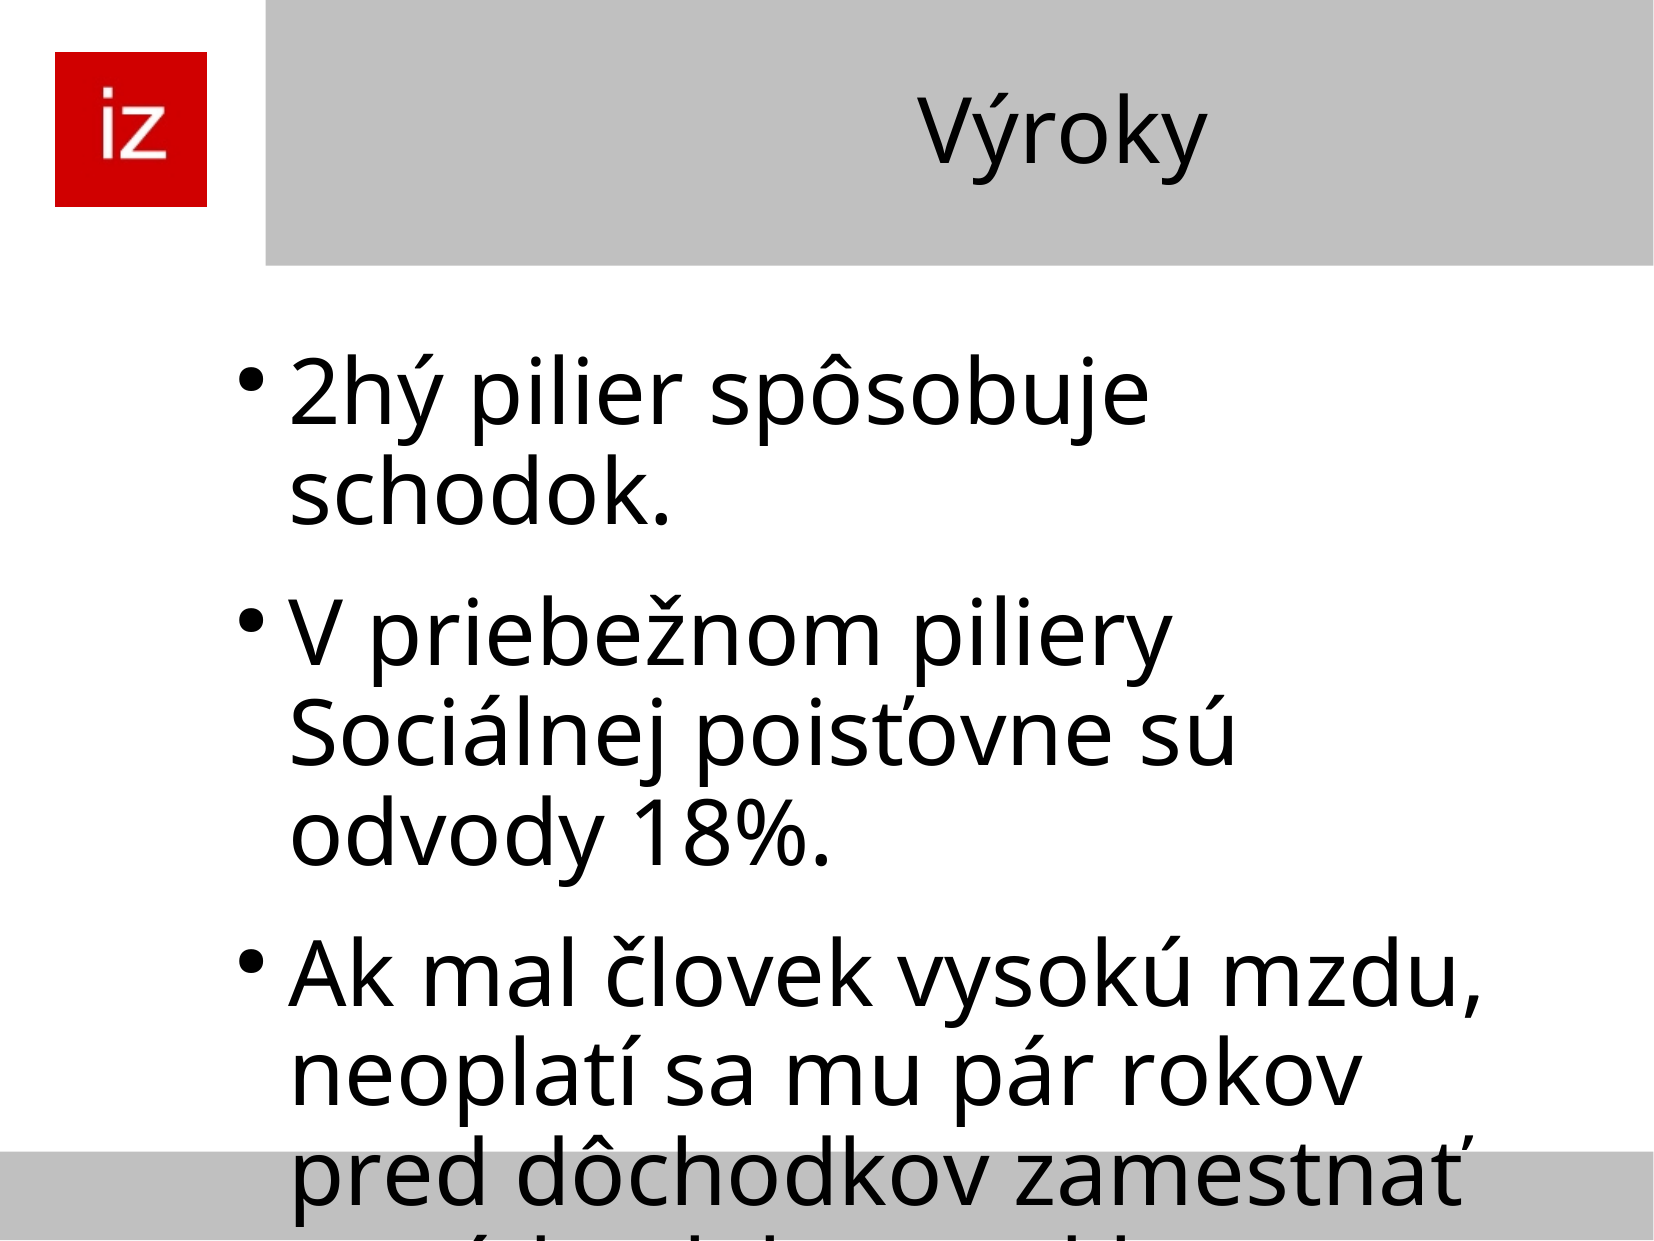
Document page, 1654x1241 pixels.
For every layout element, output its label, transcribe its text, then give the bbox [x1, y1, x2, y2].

list 2hý pilier spôsobuje schodok. V priebežnom piliery Sociálnej poisťovne sú odvody 18%. Ak mal človek vysokú mzdu, neoplatí sa mu pár rokov pred dôchodkov zamestnať za nízku, lebo mu klesne dôchodok. [121, 344, 1533, 1126]
title Výroky [561, 29, 1565, 237]
picture [55, 52, 207, 207]
